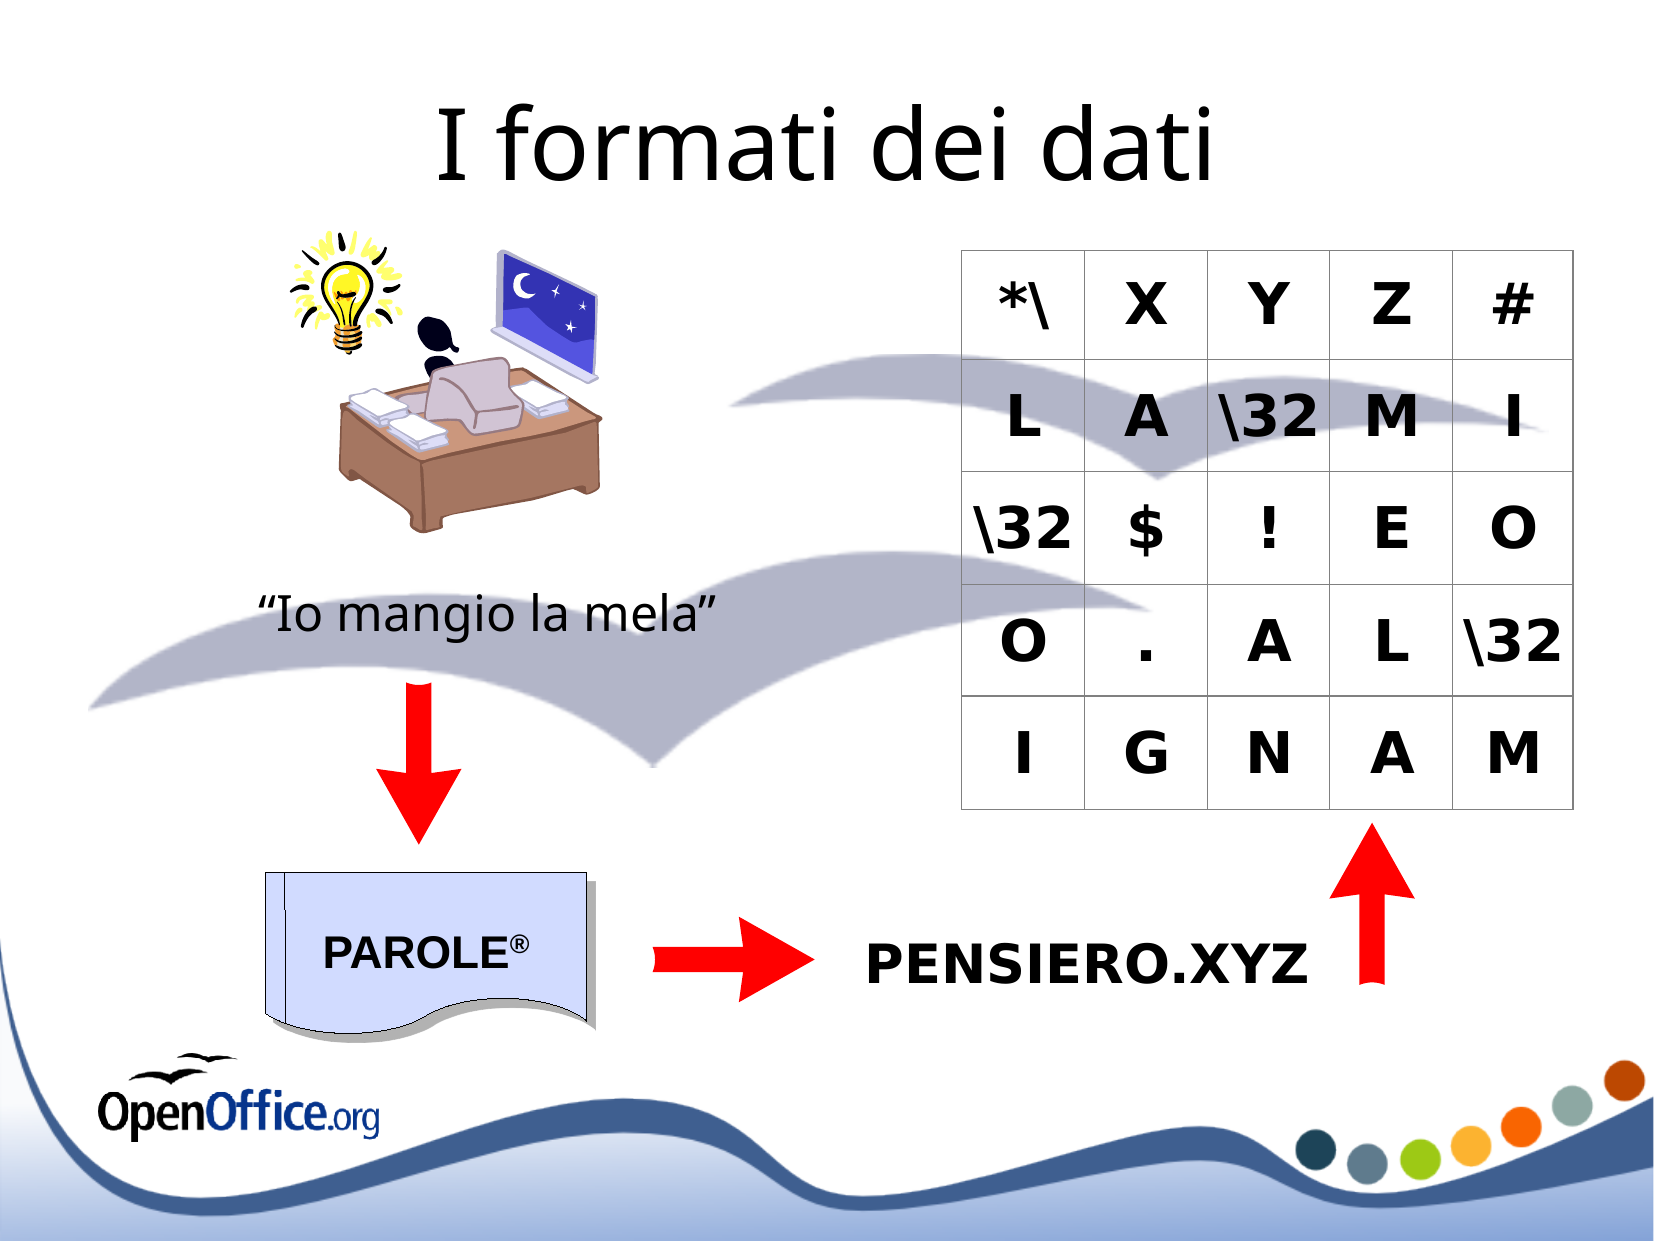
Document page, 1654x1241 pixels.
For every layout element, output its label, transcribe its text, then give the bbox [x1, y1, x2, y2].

text_box PENSIERO.XYZ [849, 926, 1376, 1013]
title I formati dei dati [82, 37, 1571, 245]
text_box “Io mangio la mela” [243, 570, 674, 665]
text_box PAROLE® [265, 872, 587, 1034]
picture [0, 225, 1654, 1241]
